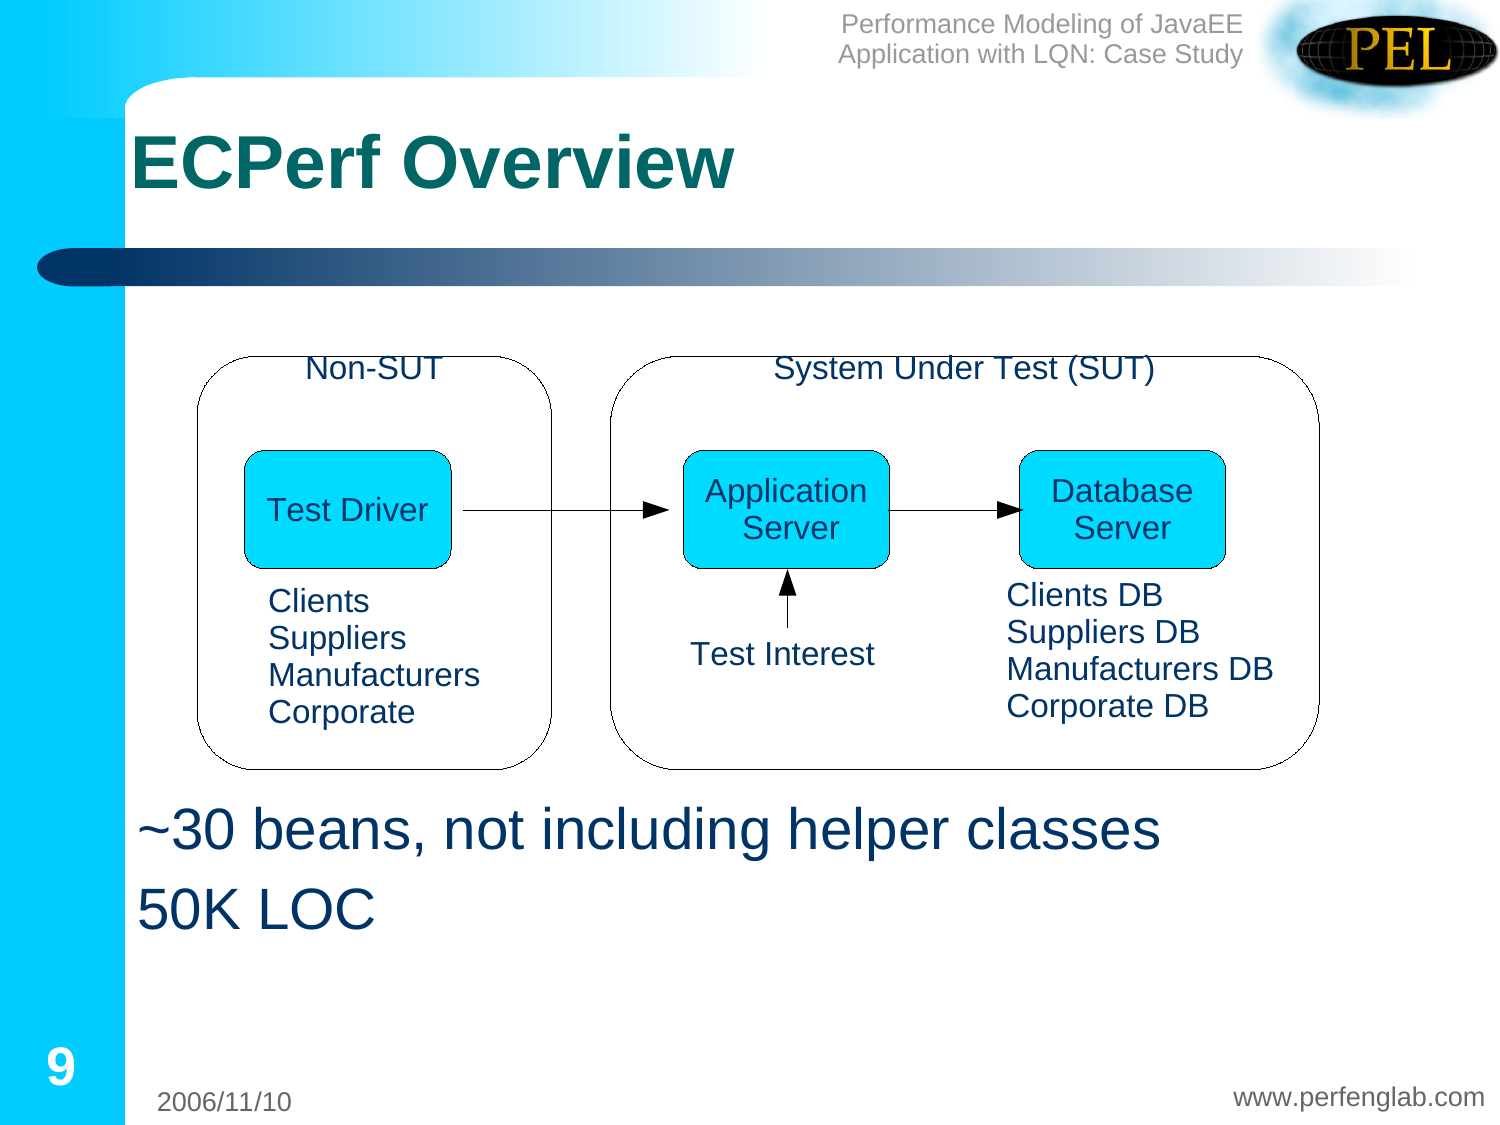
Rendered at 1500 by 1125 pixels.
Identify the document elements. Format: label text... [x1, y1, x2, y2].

text_box Test Driver [244, 450, 452, 569]
picture [1251, 0, 1500, 119]
text_box Database Server [1019, 450, 1226, 568]
text_box Application Server [683, 450, 890, 569]
text_box Test Interest [675, 628, 891, 685]
text_box Clients Suppliers Manufacturers Corporate [253, 575, 496, 756]
text_box Non-SUT [312, 356, 324, 375]
text_box Clients DB Suppliers DB Manufacturers DB Corporate DB [991, 568, 1290, 749]
text_box Non-SUT [405, 356, 417, 377]
text_box Non-SUT [197, 356, 552, 770]
title ECPerf Overview [130, 83, 1408, 248]
text_box System Under Test (SUT) [610, 356, 1320, 770]
list ~30 beans, not including helper classes 50K LOC [137, 797, 1400, 1019]
